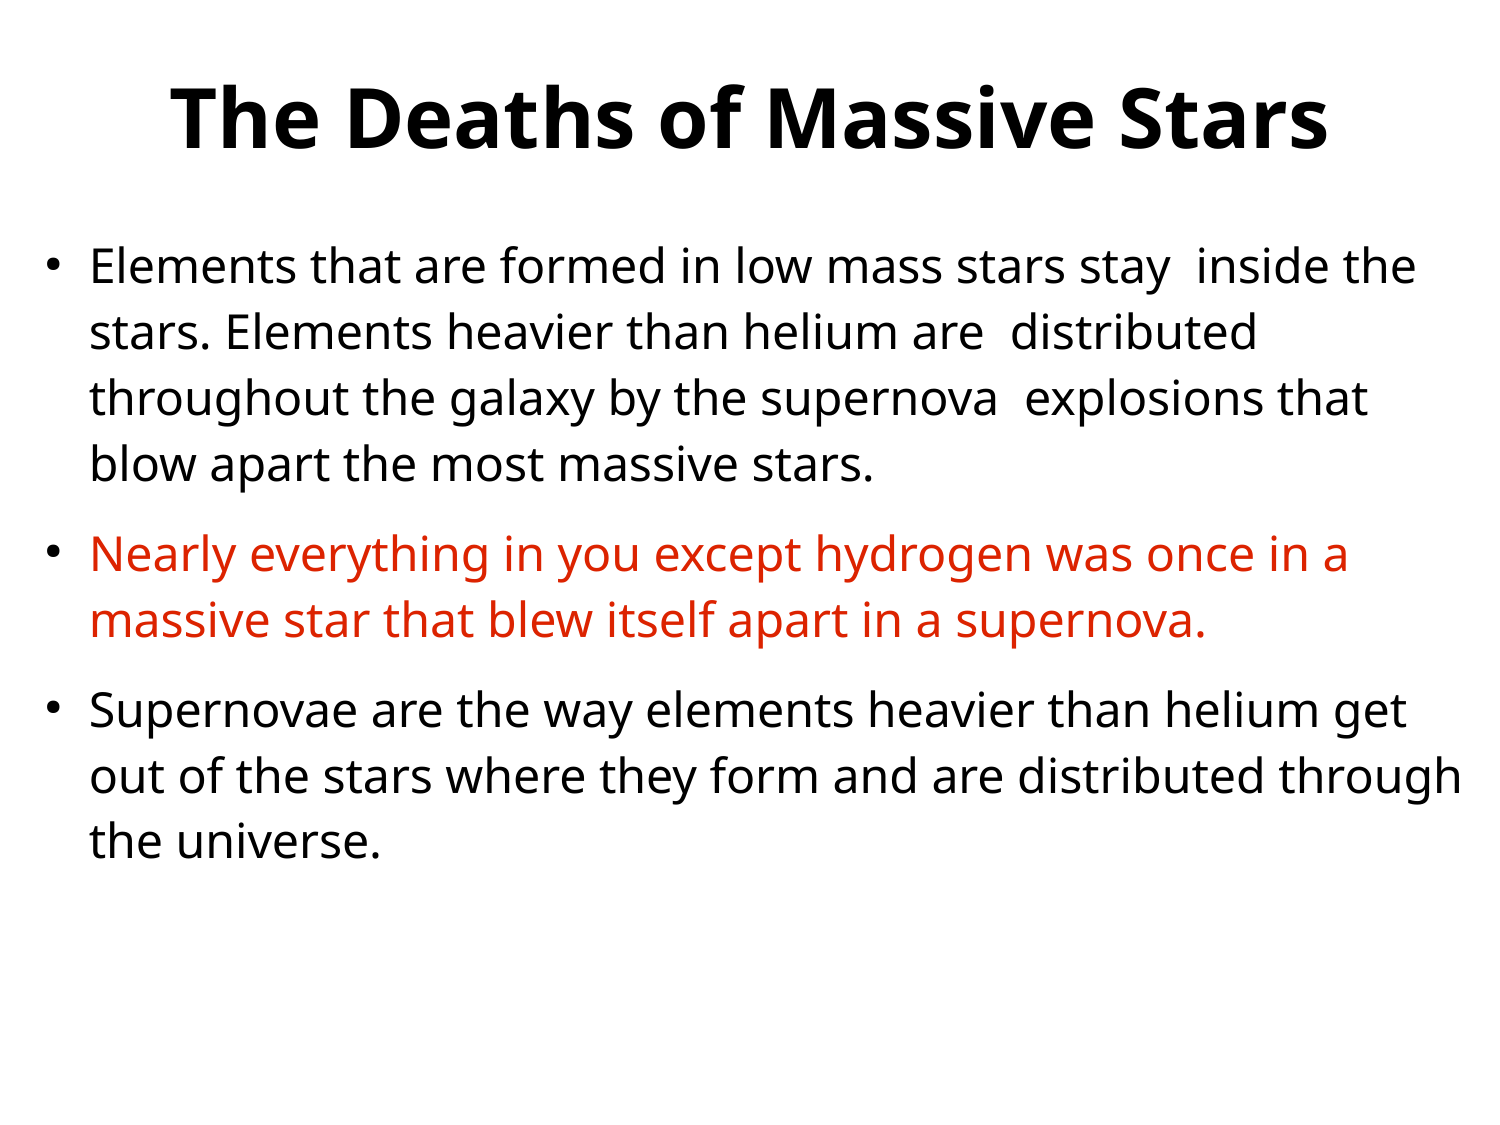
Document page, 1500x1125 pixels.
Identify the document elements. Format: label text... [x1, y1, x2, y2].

list Elements that are formed in low mass stars stay inside the stars. Elements heavier than helium are distributed throughout the galaxy by the supernova explosions that blow apart the most massive stars. Nearly everything in you except hydrogen was once in a massive star that blew itself apart in a supernova. Supernovae are the way elements heavier than helium get out of the stars where they form and are distributed through the universe. [30, 232, 1471, 886]
title The Deaths of Massive Stars [30, 22, 1471, 211]
